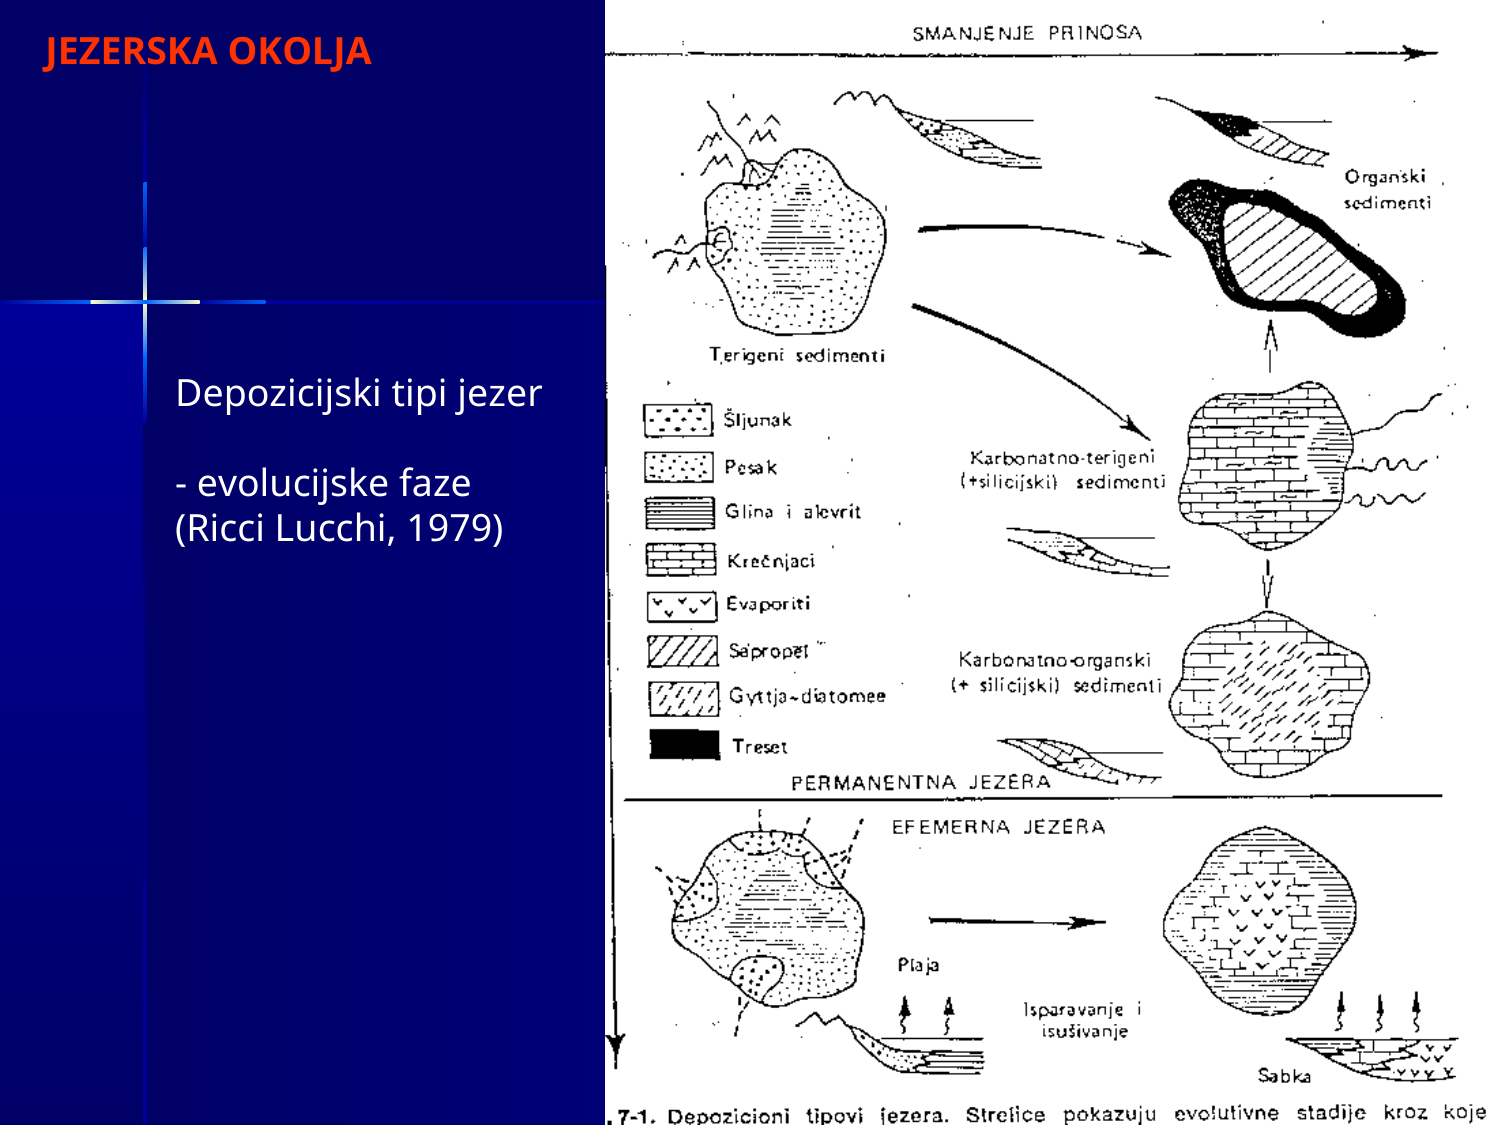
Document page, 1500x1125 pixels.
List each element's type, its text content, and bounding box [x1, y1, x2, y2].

text_box Depozicijski tipi jezer - evolucijske faze (Ricci Lucchi, 1979) [160, 361, 559, 558]
picture [605, 0, 1500, 1125]
text_box JEZERSKA OKOLJA [30, 18, 388, 80]
